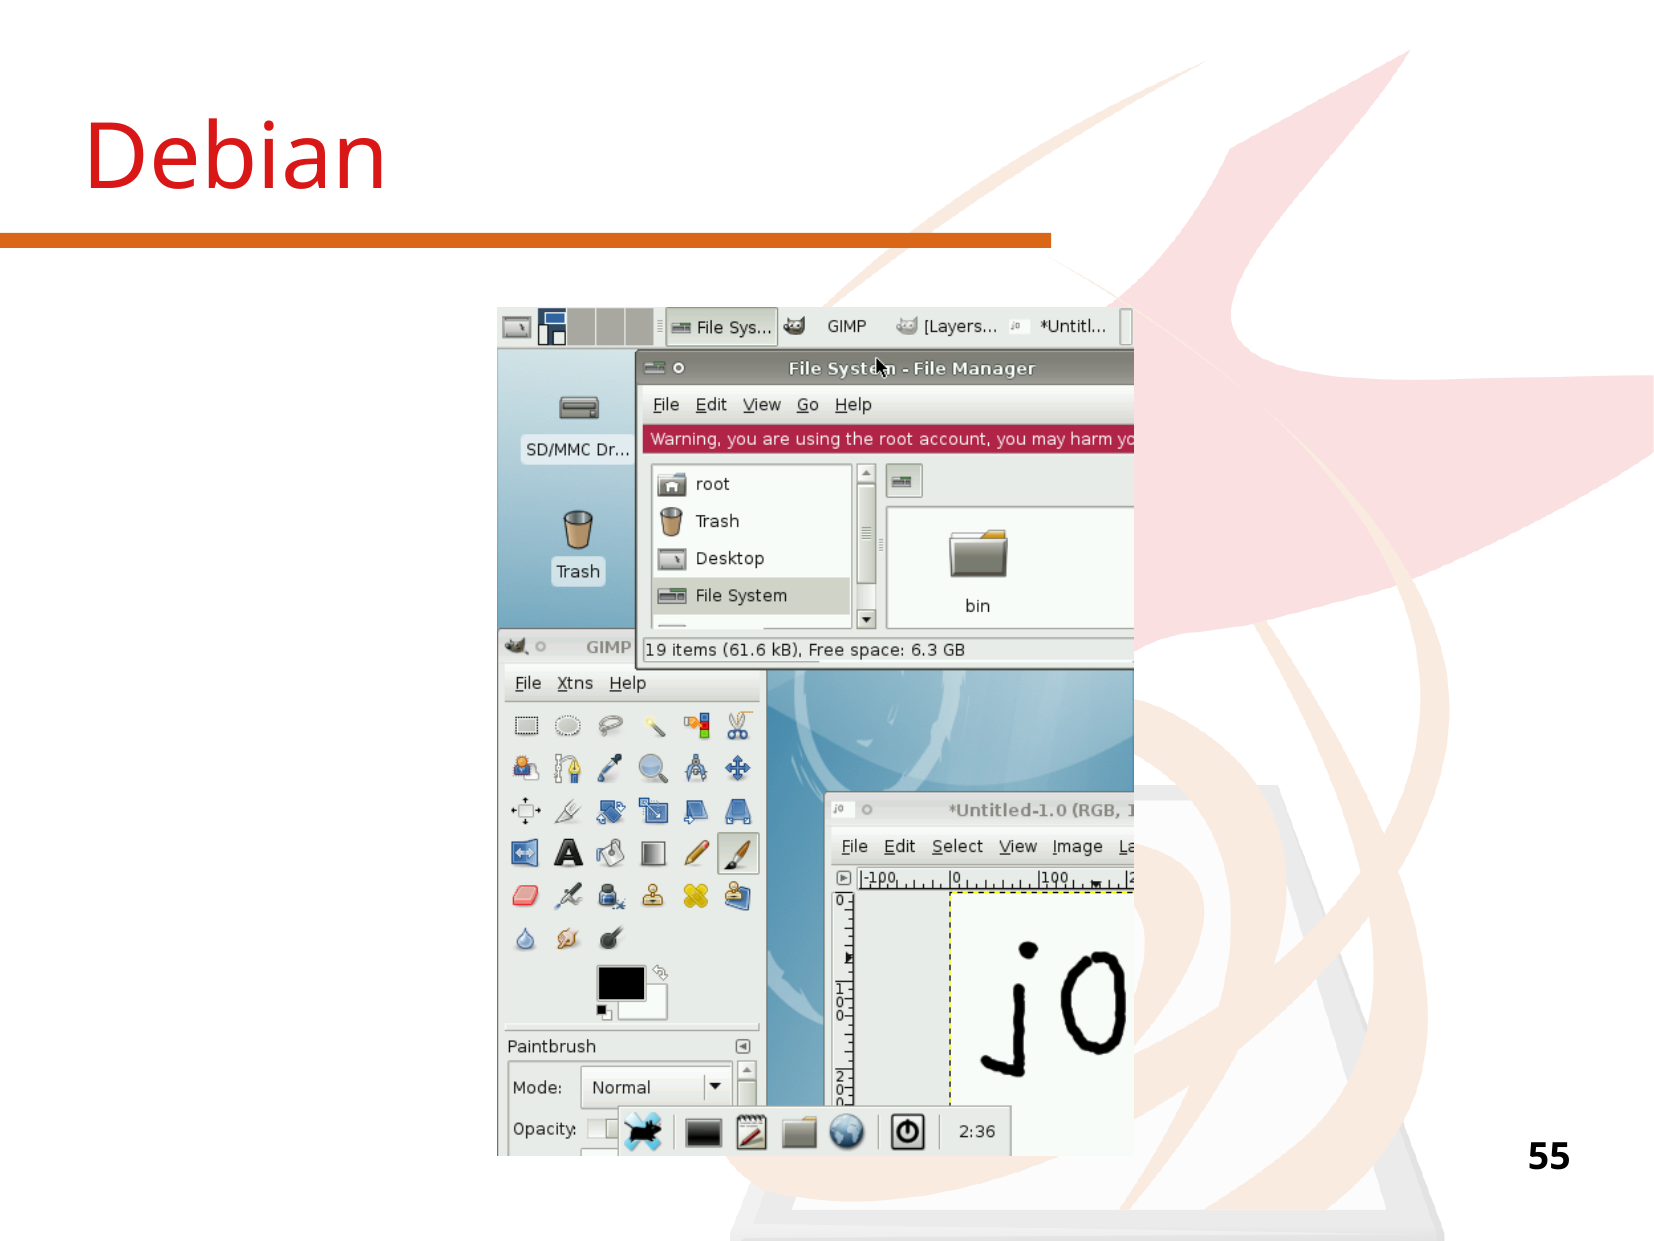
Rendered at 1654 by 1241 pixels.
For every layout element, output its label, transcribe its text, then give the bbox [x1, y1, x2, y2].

picture [497, 49, 1654, 1241]
title Debian [82, 49, 1571, 257]
